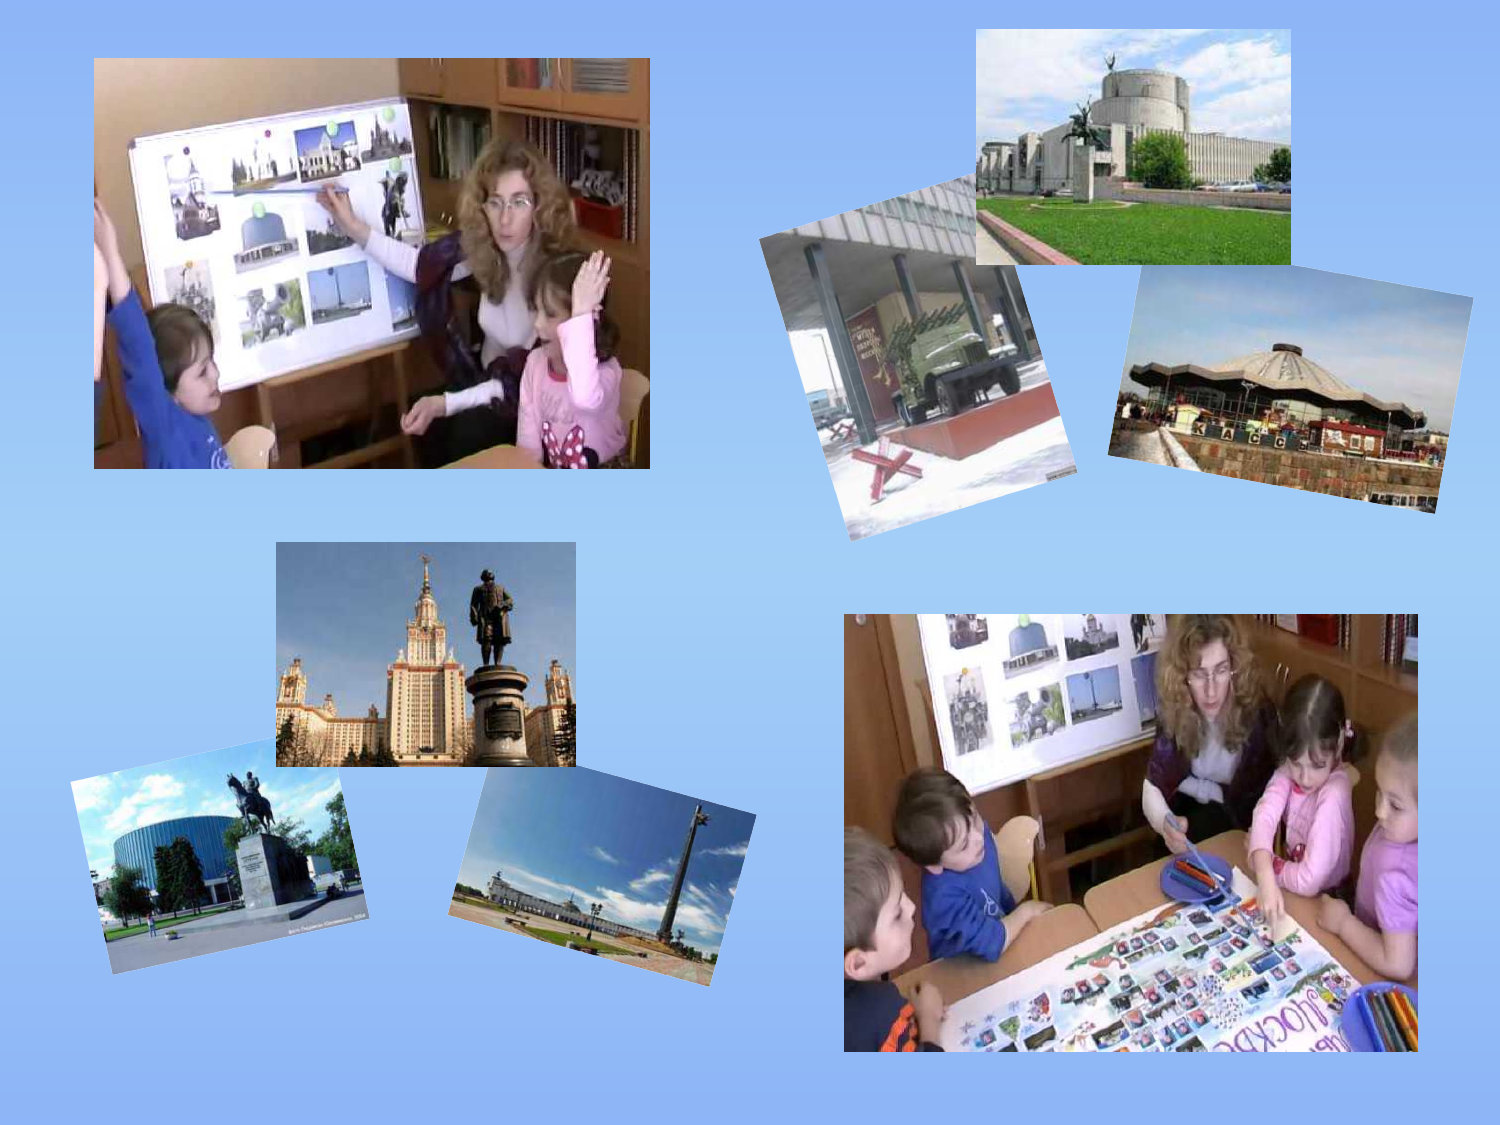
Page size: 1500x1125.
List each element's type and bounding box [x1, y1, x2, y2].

picture [758, 29, 1474, 542]
picture [844, 614, 1418, 1052]
picture [70, 542, 757, 987]
picture [94, 58, 650, 469]
